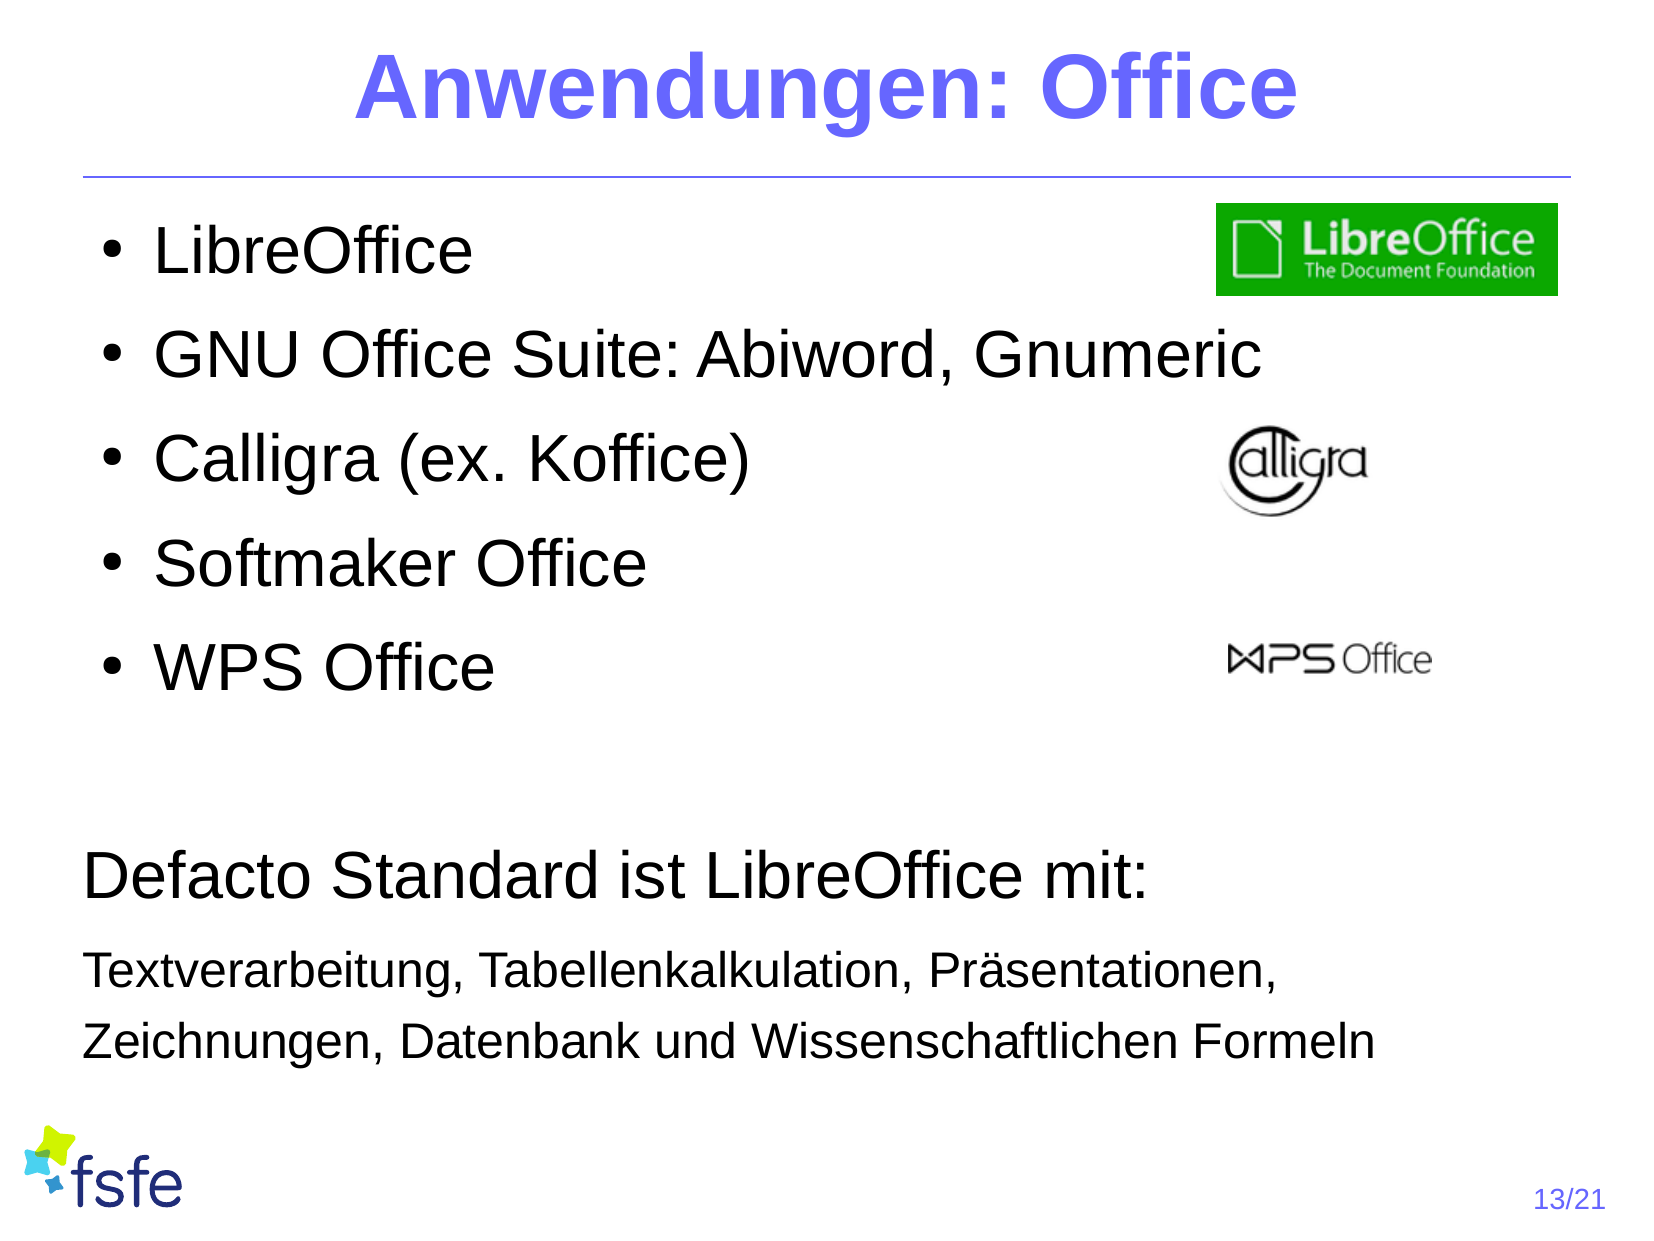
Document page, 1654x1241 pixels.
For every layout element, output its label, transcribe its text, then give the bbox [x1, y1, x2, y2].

picture [1216, 424, 1373, 520]
list LibreOffice GNU Office Suite: Abiword, Gnumeric Calligra (ex. Koffice) Softmaker Office WPS Office Defacto Standard ist LibreOffice mit: Textverarbeitung, Tabellenkalkulation, Präsentationen, Zeichnungen, Datenbank und Wissenschaftlichen Formeln [82, 212, 1571, 1146]
picture [1216, 203, 1558, 296]
picture [1228, 631, 1432, 686]
title Anwendungen: Office [82, 31, 1571, 142]
